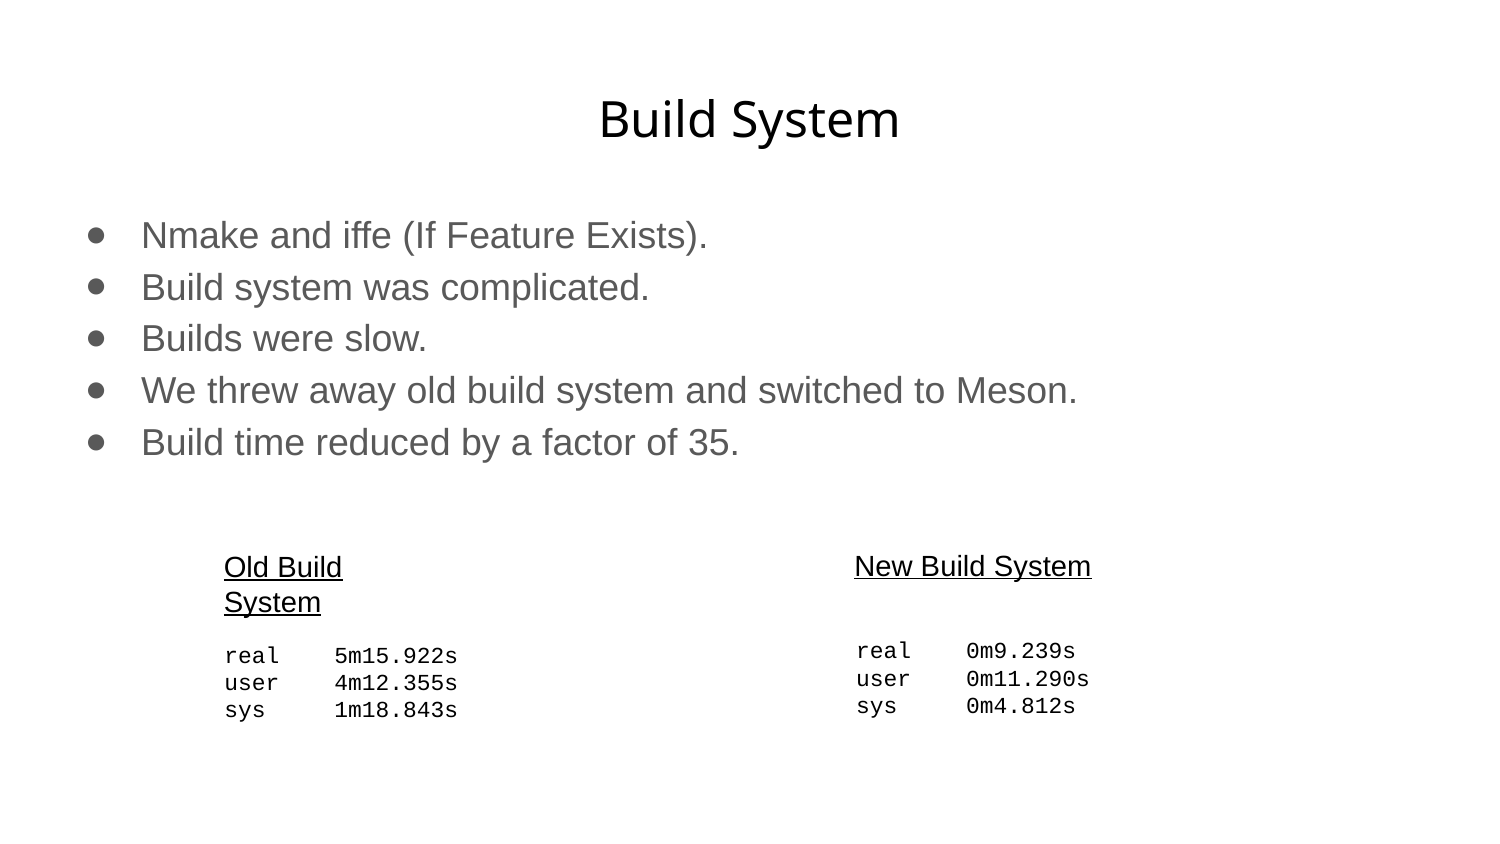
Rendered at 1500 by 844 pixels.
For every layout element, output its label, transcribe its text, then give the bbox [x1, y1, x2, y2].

text_box New Build System [839, 531, 1130, 614]
text_box real 0m9.239s user 0m11.290s sys 0m4.812s [840, 621, 1115, 746]
list Nmake and iffe (If Feature Exists). Build system was complicated. Builds were slow. We threw away old build system and switched to Meson. Build time reduced by a factor of 35. [51, 189, 1449, 750]
title Build System [51, 72, 1449, 167]
text_box real 5m15.922s user 4m12.355s sys 1m18.843s [209, 625, 500, 759]
text_box Old Build System [208, 533, 463, 616]
